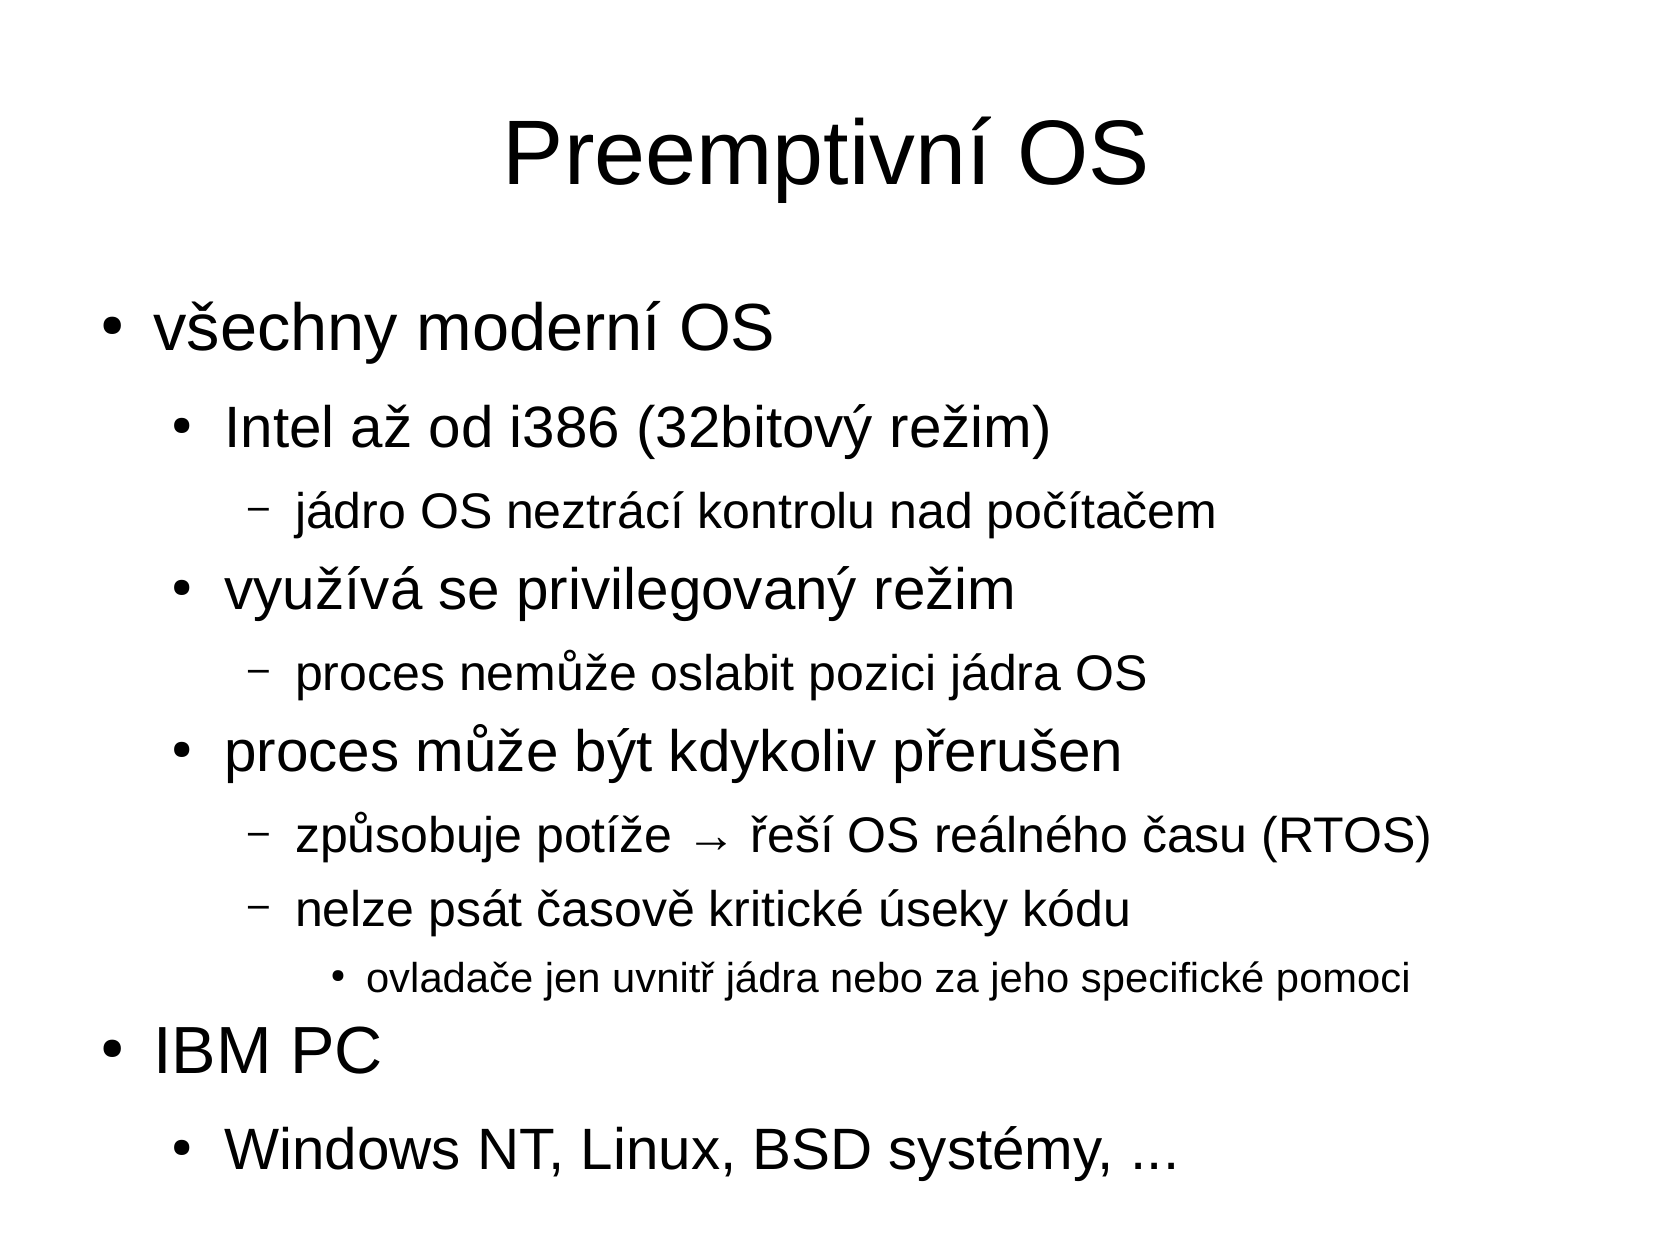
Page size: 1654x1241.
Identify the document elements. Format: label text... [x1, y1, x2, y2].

title Preemptivní OS [82, 56, 1571, 250]
list všechny moderní OS Intel až od i386 (32bitový režim) jádro OS neztrácí kontrolu nad počítačem využívá se privilegovaný režim proces nemůže oslabit pozici jádra OS proces může být kdykoliv přerušen způsobuje potíže → řeší OS reálného času (RTOS) nelze psát časově kritické úseky kódu ovladače jen uvnitř jádra nebo za jeho specifické pomoci IBM PC Windows NT, Linux, BSD systémy, ... [82, 290, 1571, 1182]
